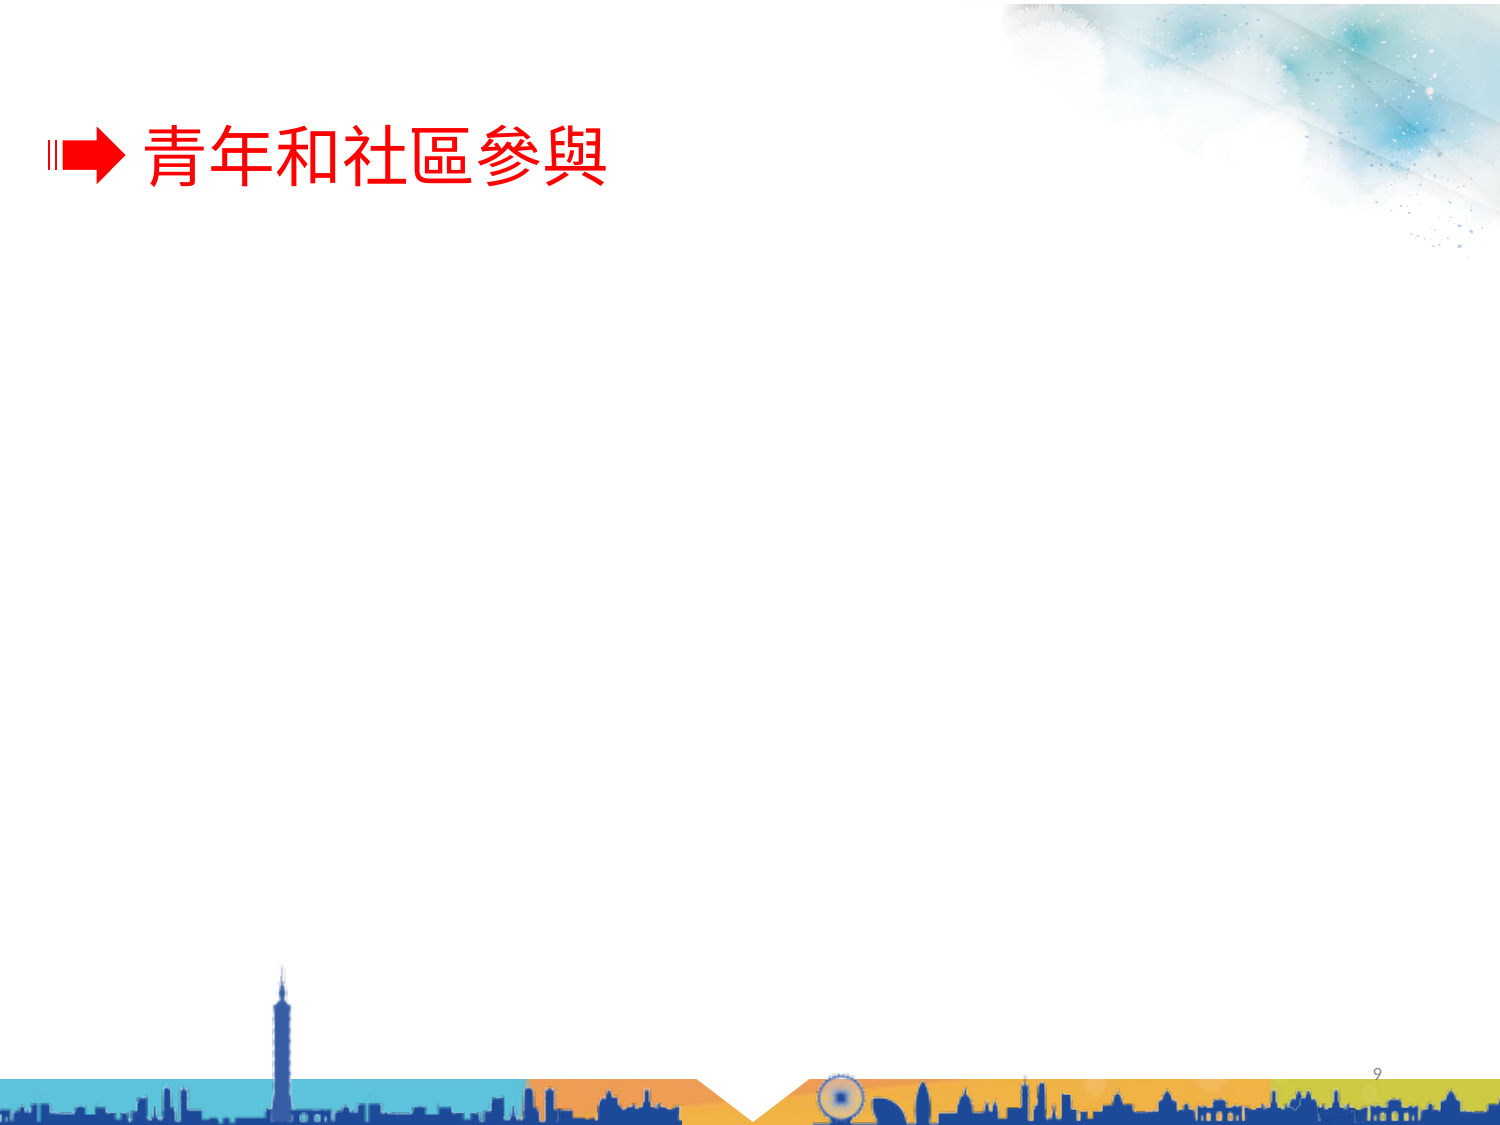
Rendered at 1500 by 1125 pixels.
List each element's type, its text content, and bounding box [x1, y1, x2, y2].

text_box 青年和社區參與 [127, 106, 1419, 203]
picture [0, 876, 1500, 1125]
text_box <編號> [1059, 1042, 1397, 1103]
picture [960, 4, 1500, 280]
text_box [46, 139, 51, 171]
text_box [54, 139, 58, 171]
text_box [61, 123, 128, 188]
